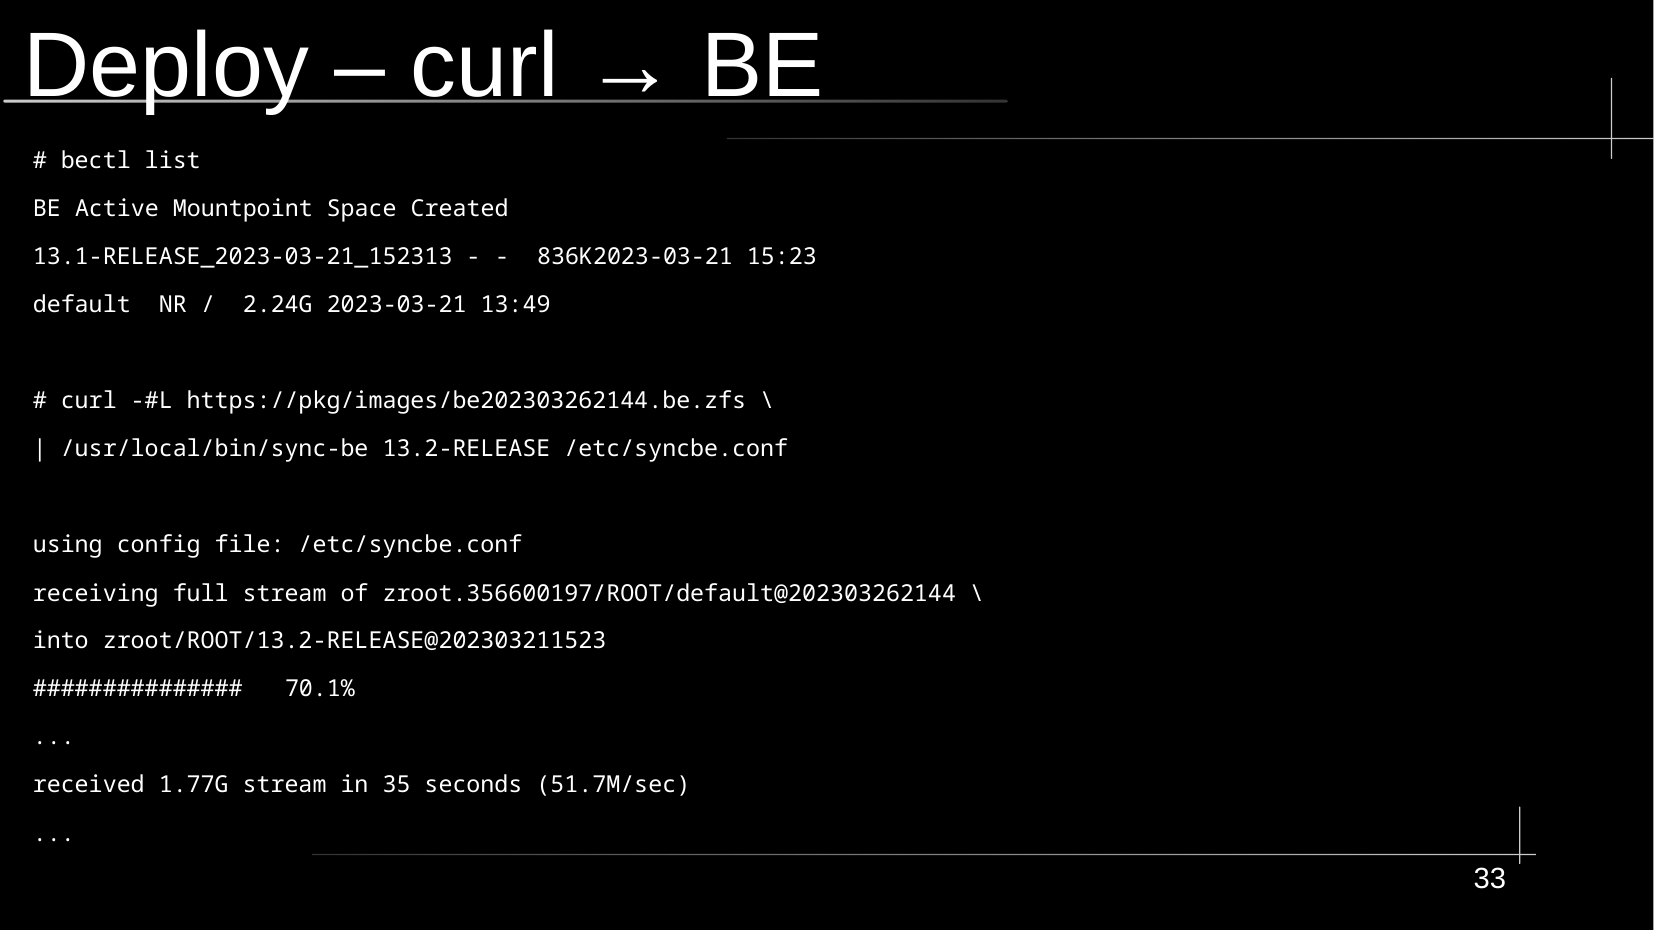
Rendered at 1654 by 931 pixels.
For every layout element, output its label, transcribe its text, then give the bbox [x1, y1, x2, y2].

list # bectl list BE Active Mountpoint Space Created 13.1-RELEASE_2023-03-21_152313 - - 836K2023-03-21 15:23 default NR / 2.24G 2023-03-21 13:49 # curl -#L https://pkg/images/be202303262144.be.zfs \ | /usr/local/bin/sync-be 13.2-RELEASE /etc/syncbe.conf using config file: /etc/syncbe.conf receiving full stream of zroot.356600197/ROOT/default@202303262144 \ into zroot/ROOT/13.2-RELEASE@202303211523 ############### 70.1% ... received 1.77G stream in 35 seconds (51.7M/sec) ... [0, 144, 1576, 857]
title Deploy – curl → BE [23, 11, 1589, 119]
